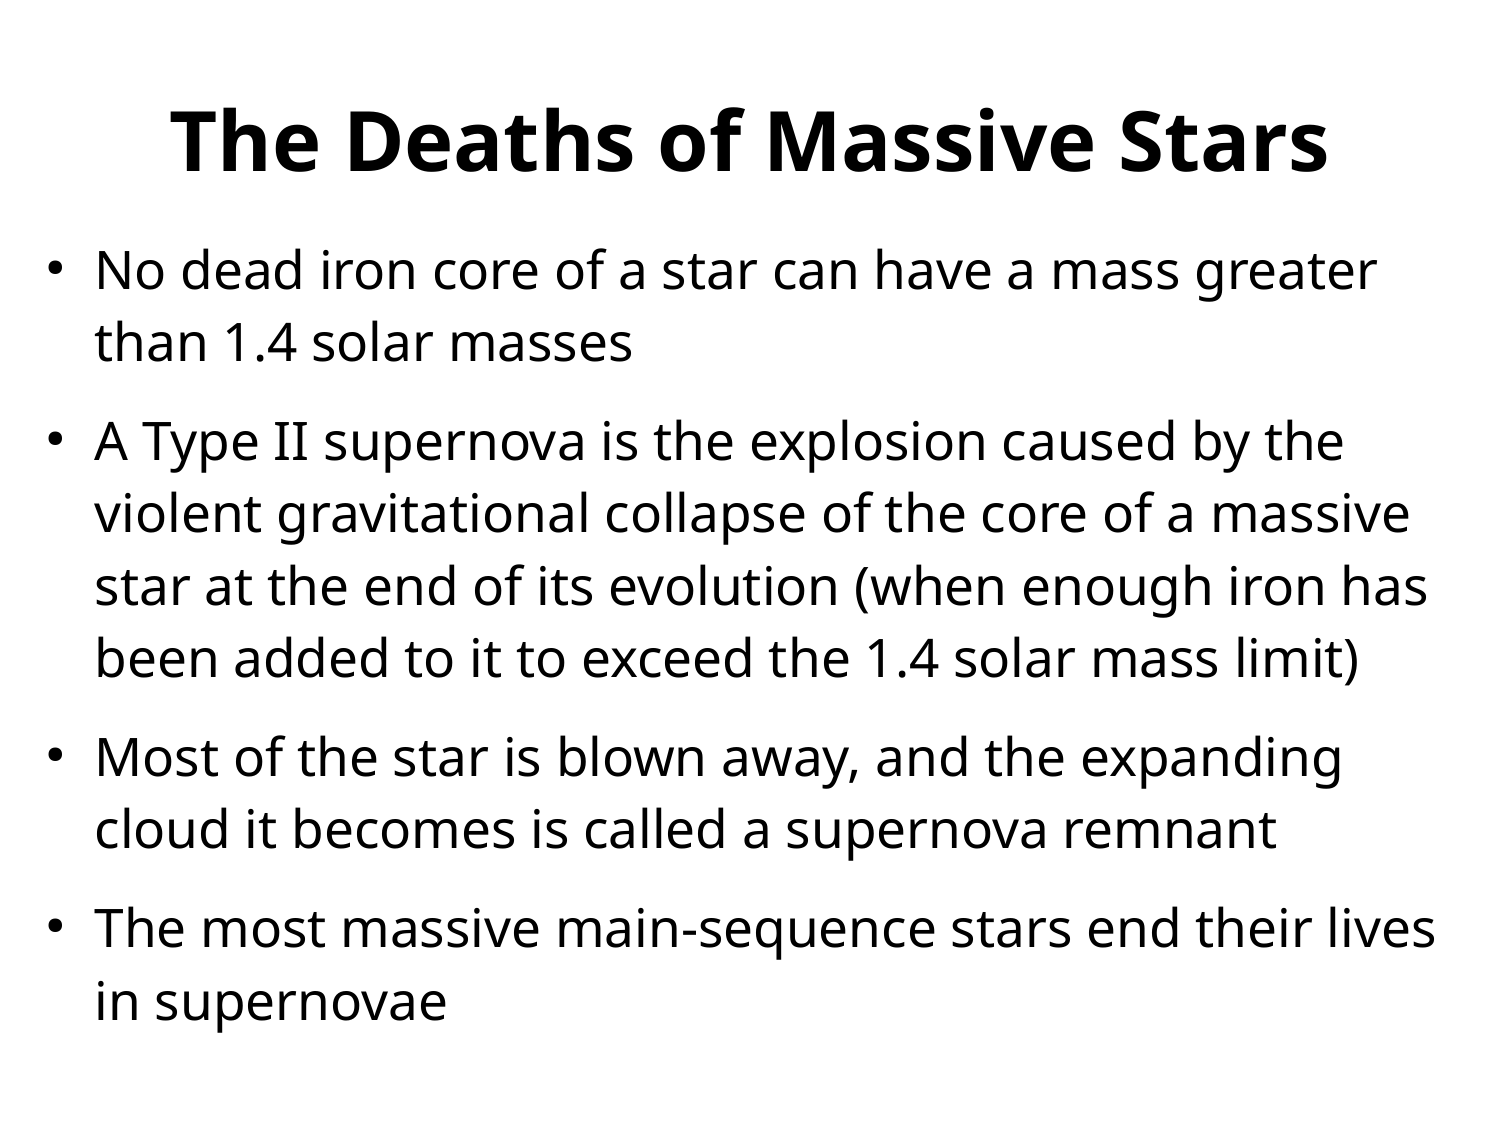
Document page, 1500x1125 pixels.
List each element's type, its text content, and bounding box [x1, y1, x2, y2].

title The Deaths of Massive Stars [75, 90, 1425, 188]
list No dead iron core of a star can have a mass greater than 1.4 solar masses A Type II supernova is the explosion caused by the violent gravitational collapse of the core of a massive star at the end of its evolution (when enough iron has been added to it to exceed the 1.4 solar mass limit) Most of the star is blown away, and the expanding cloud it becomes is called a supernova remnant The most massive main-sequence stars end their lives in supernovae [30, 232, 1471, 1096]
